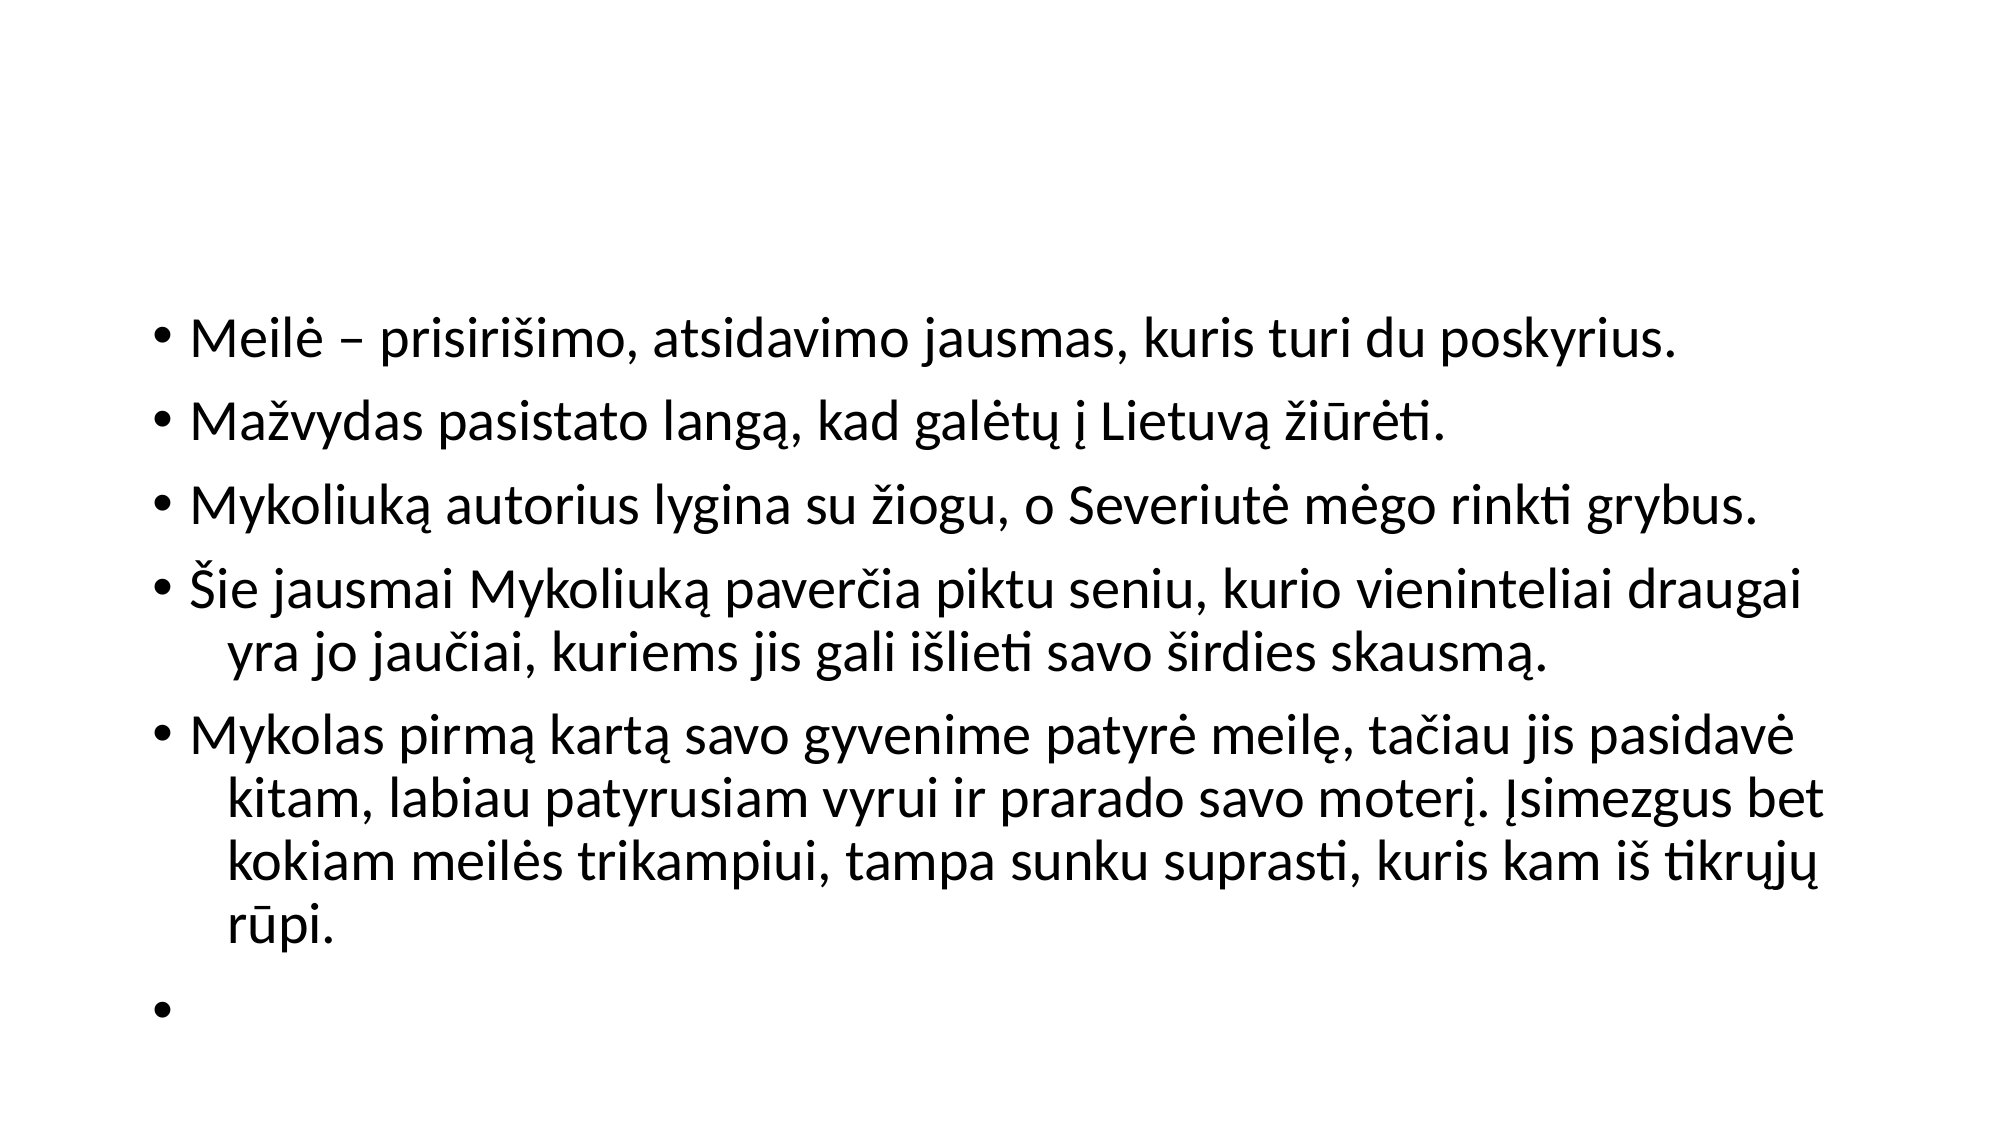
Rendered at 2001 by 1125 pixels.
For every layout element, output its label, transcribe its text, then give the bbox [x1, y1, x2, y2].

list Meilė – prisirišimo, atsidavimo jausmas, kuris turi du poskyrius. Mažvydas pasistato langą, kad galėtų į Lietuvą žiūrėti. Mykoliuką autorius lygina su žiogu, o Severiutė mėgo rinkti grybus. Šie jausmai Mykoliuką paverčia piktu seniu, kurio vieninteliai draugai yra jo jaučiai, kuriems jis gali išlieti savo širdies skausmą. Mykolas pirmą kartą savo gyvenime patyrė meilę, tačiau jis pasidavė kitam, labiau patyrusiam vyrui ir prarado savo moterį. Įsimezgus bet kokiam meilės trikampiui, tampa sunku suprasti, kuris kam iš tikrųjų rūpi. [137, 299, 1863, 1014]
